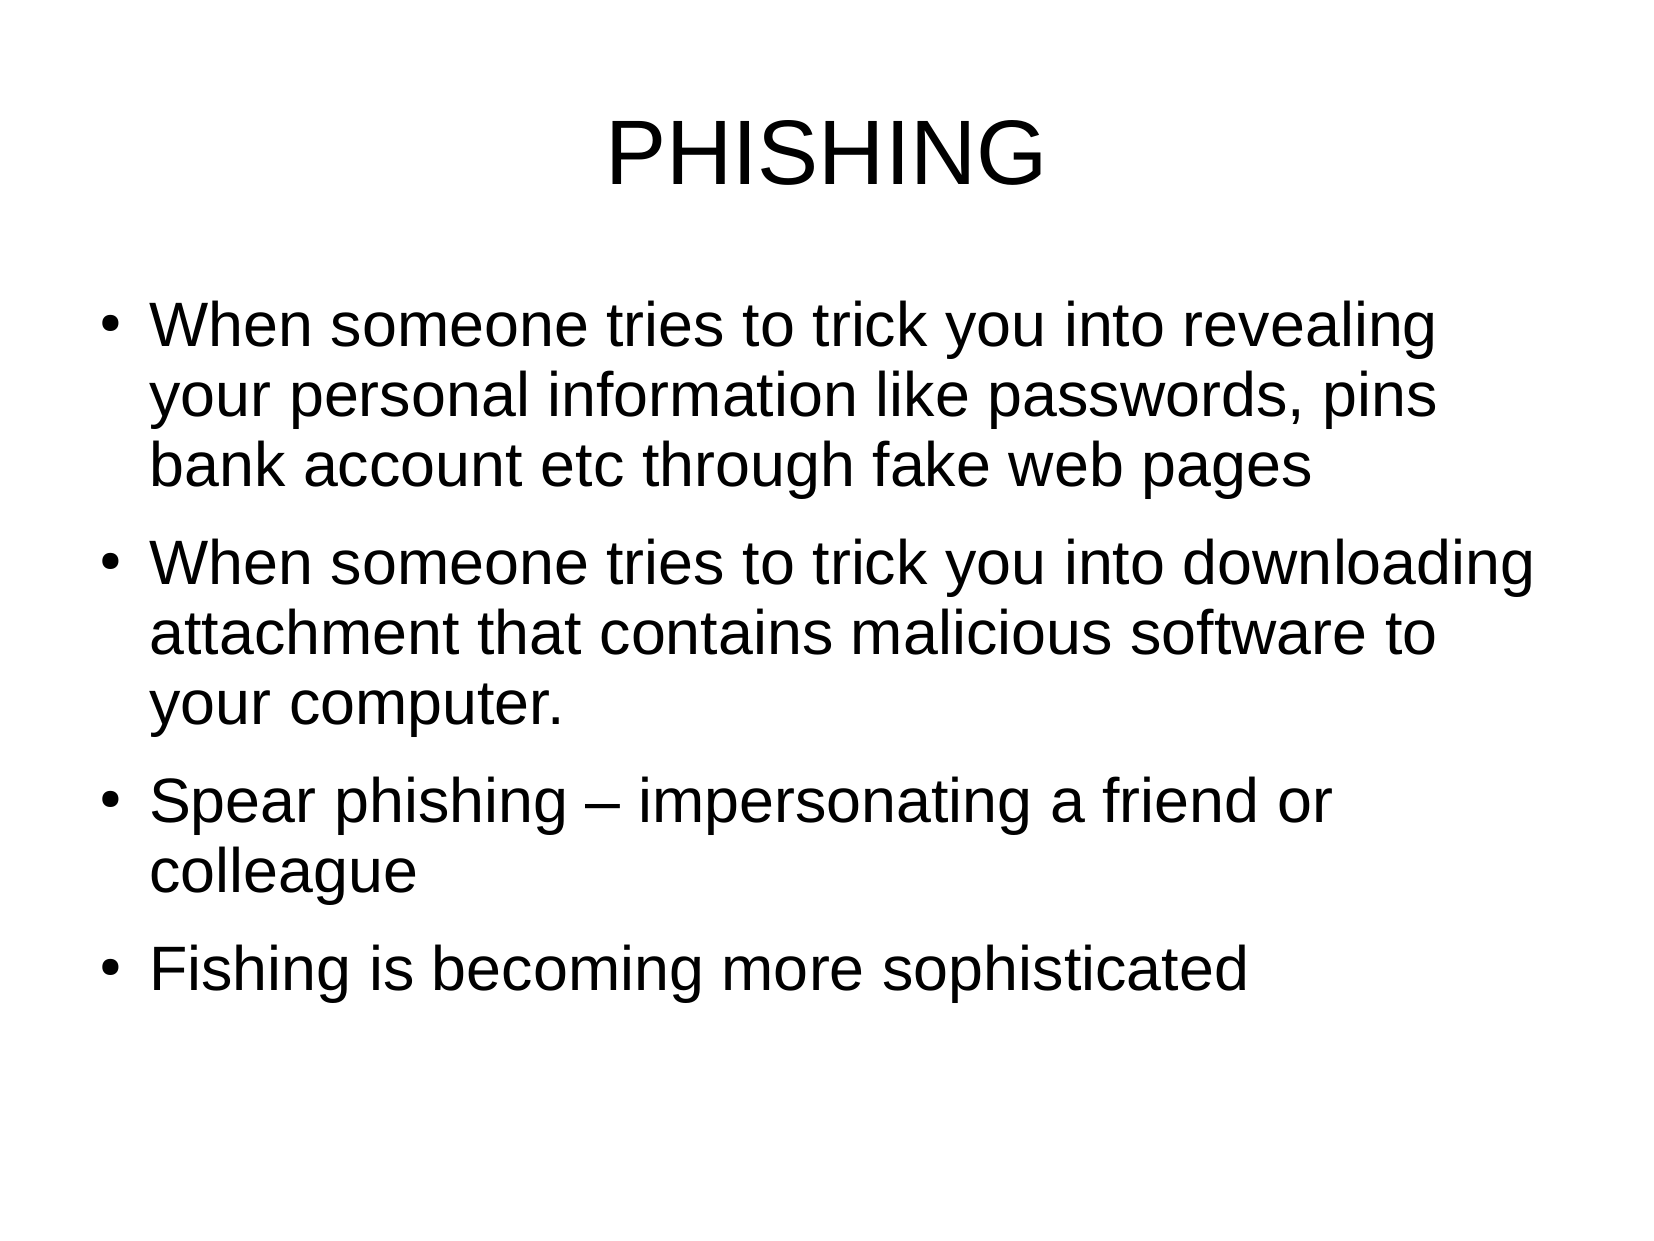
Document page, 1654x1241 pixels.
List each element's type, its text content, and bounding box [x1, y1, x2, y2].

title PHISHING [82, 49, 1571, 257]
list When someone tries to trick you into revealing your personal information like passwords, pins bank account etc through fake web pages When someone tries to trick you into downloading attachment that contains malicious software to your computer. Spear phishing – impersonating a friend or colleague Fishing is becoming more sophisticated [82, 290, 1571, 1010]
